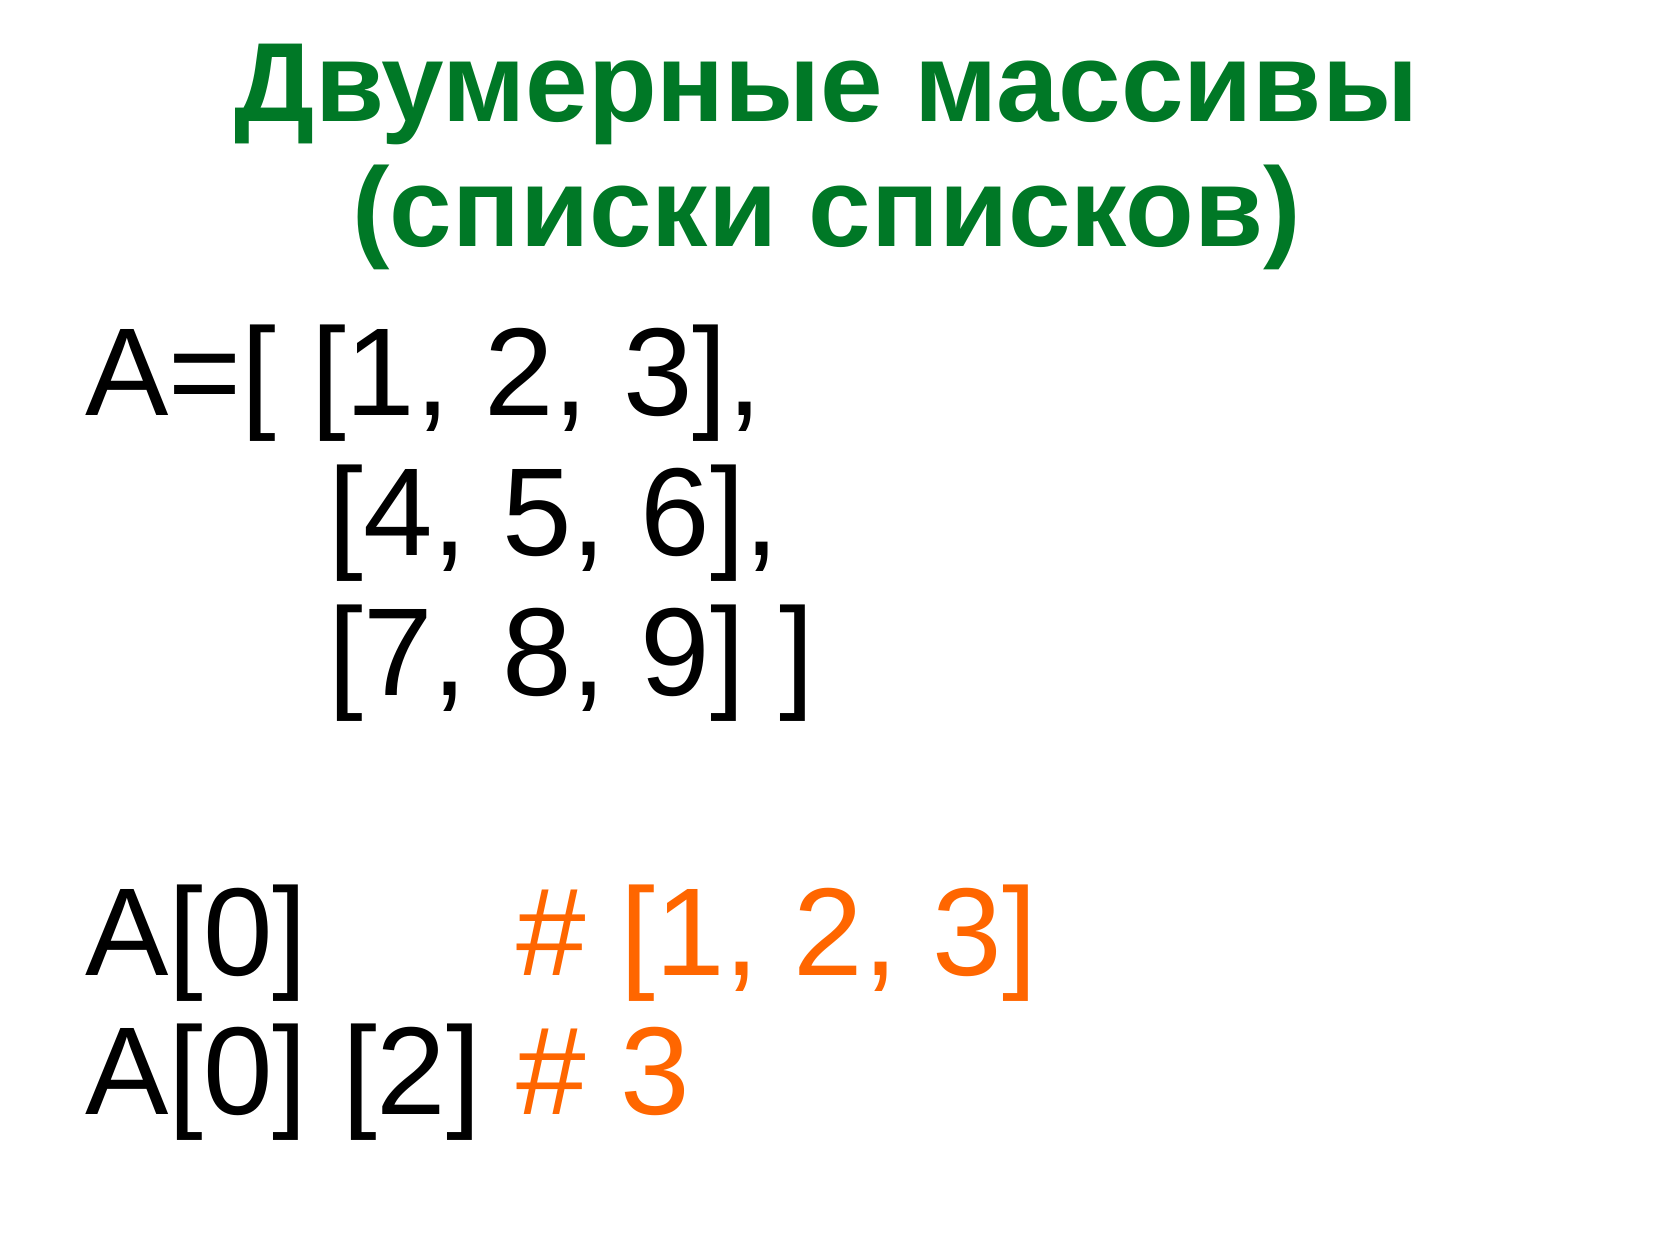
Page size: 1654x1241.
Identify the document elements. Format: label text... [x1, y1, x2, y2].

text_box A=[ [1, 2, 3], [4, 5, 6], [7, 8, 9] ] A[0] # [1, 2, 3] A[0] [2] # 3 [70, 295, 1583, 1149]
title Двумерные массивы (списки списков) [82, 19, 1571, 271]
